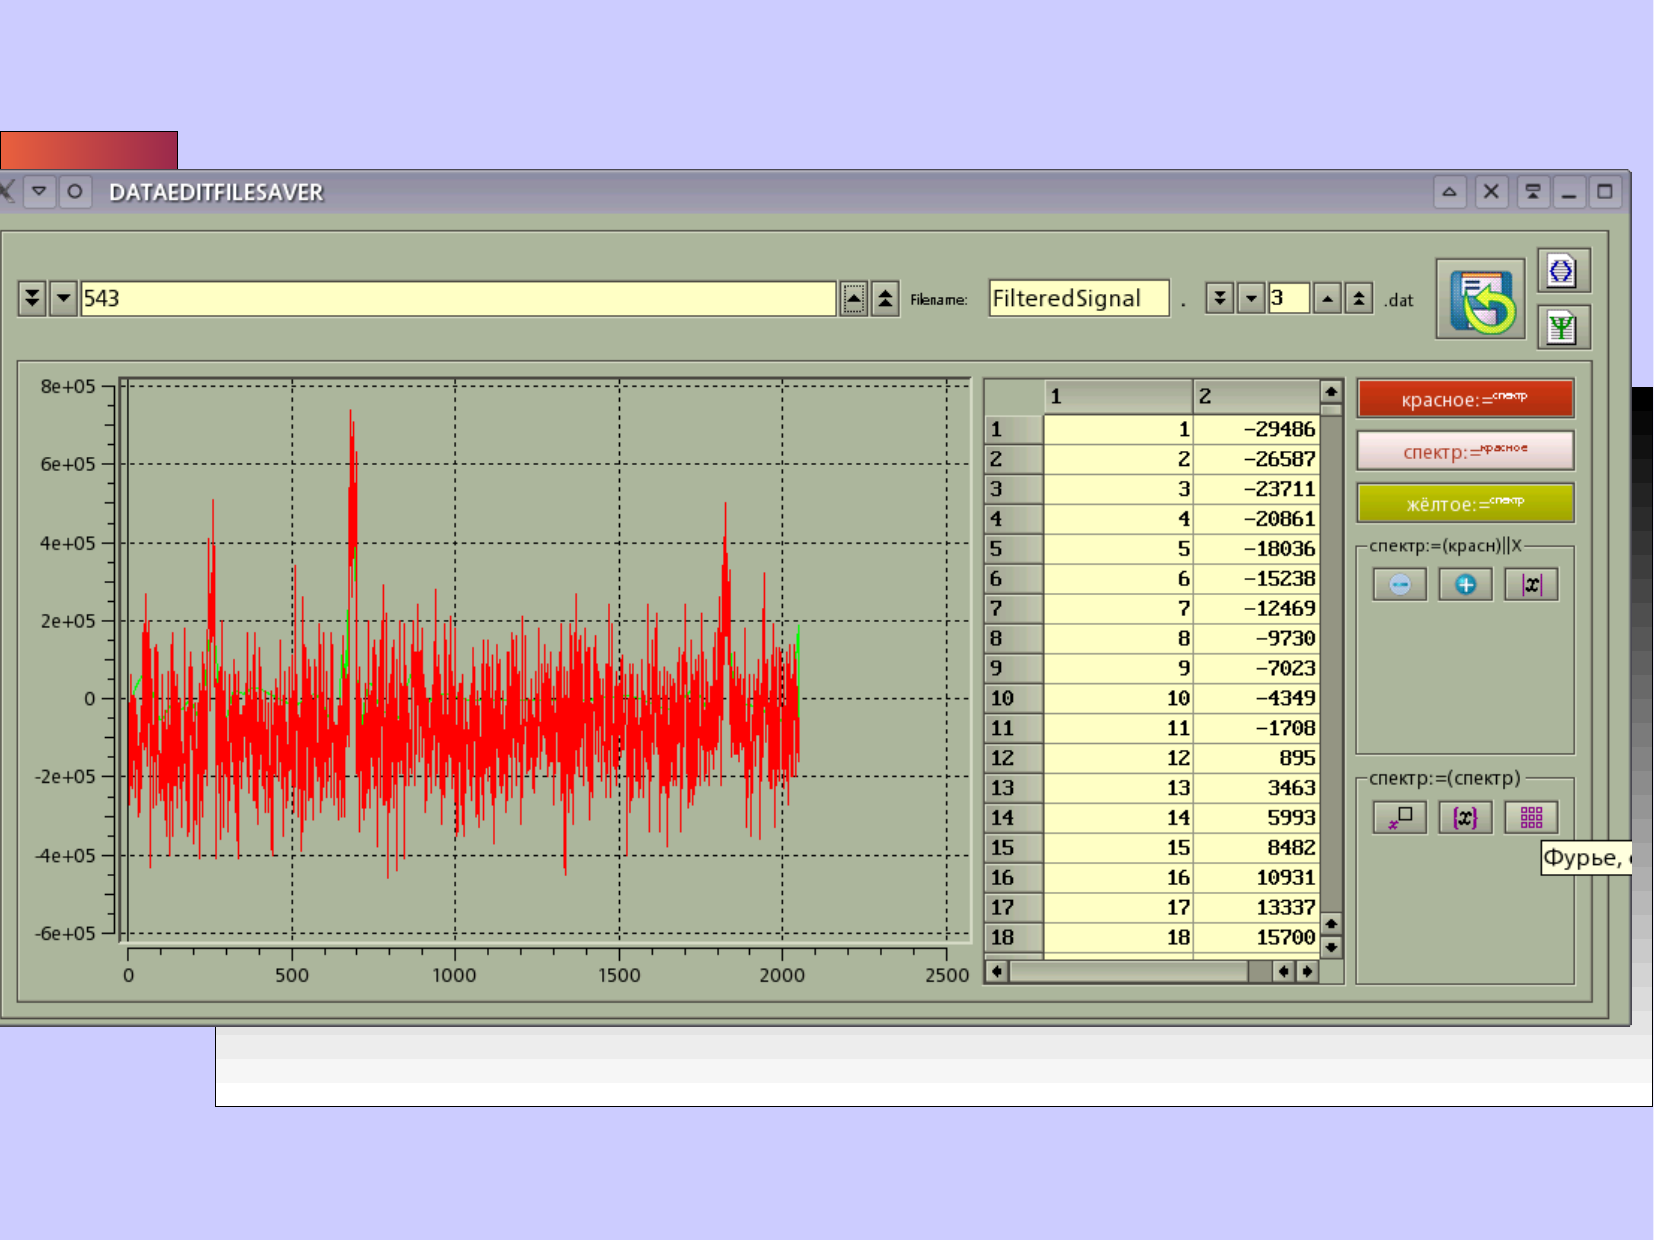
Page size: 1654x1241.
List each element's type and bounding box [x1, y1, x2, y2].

picture [0, 169, 1632, 1028]
